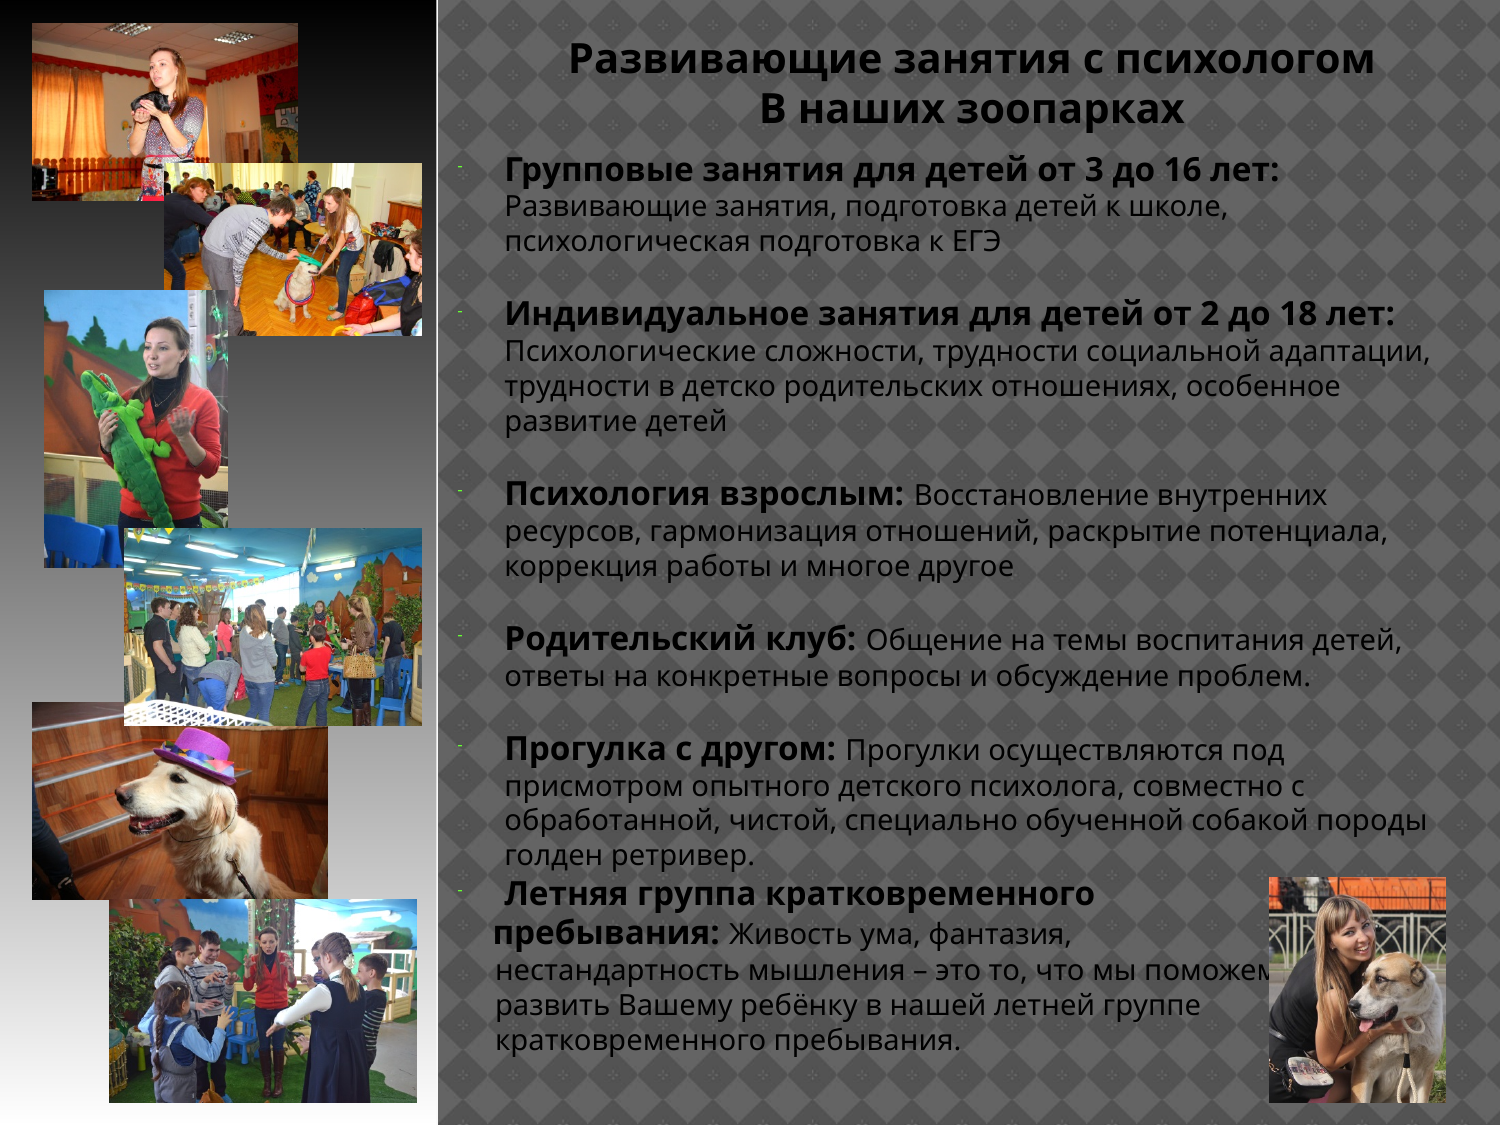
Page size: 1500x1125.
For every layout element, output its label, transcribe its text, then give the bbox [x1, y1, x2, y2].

picture [1269, 877, 1446, 1103]
picture [32, 23, 422, 1103]
text_box Групповые занятия для детей от 3 до 16 лет: Развивающие занятия, подготовка детей к школе, психологическая подготовка к ЕГЭ Индивидуальное занятия для детей от 2 до 18 лет: Психологические сложности, трудности социальной адаптации, трудности в детско родительских отношениях, особенное развитие детей Психология взрослым: Восстановление внутренних ресурсов, гармонизация отношений, раскрытие потенциала, коррекция работы и многое другое Родительский клуб: Общение на темы воспитания детей, ответы на конкретные вопросы и обсуждение проблем. Прогулка с другом: Прогулки осуществляются под присмотром опытного детского психолога, совместно с обработанной, чистой, специально обученной собакой породы голден ретривер. Летняя группа кратковременного пребывания: Живость ума, фантазия, нестандартность мышления – это то, что мы поможем развить Вашему ребёнку в нашей летней группе кратковременного пребывания. [442, 140, 1471, 1125]
text_box Развивающие занятия с психологом В наших зоопарках [456, 42, 1488, 132]
picture [438, 0, 1500, 1125]
